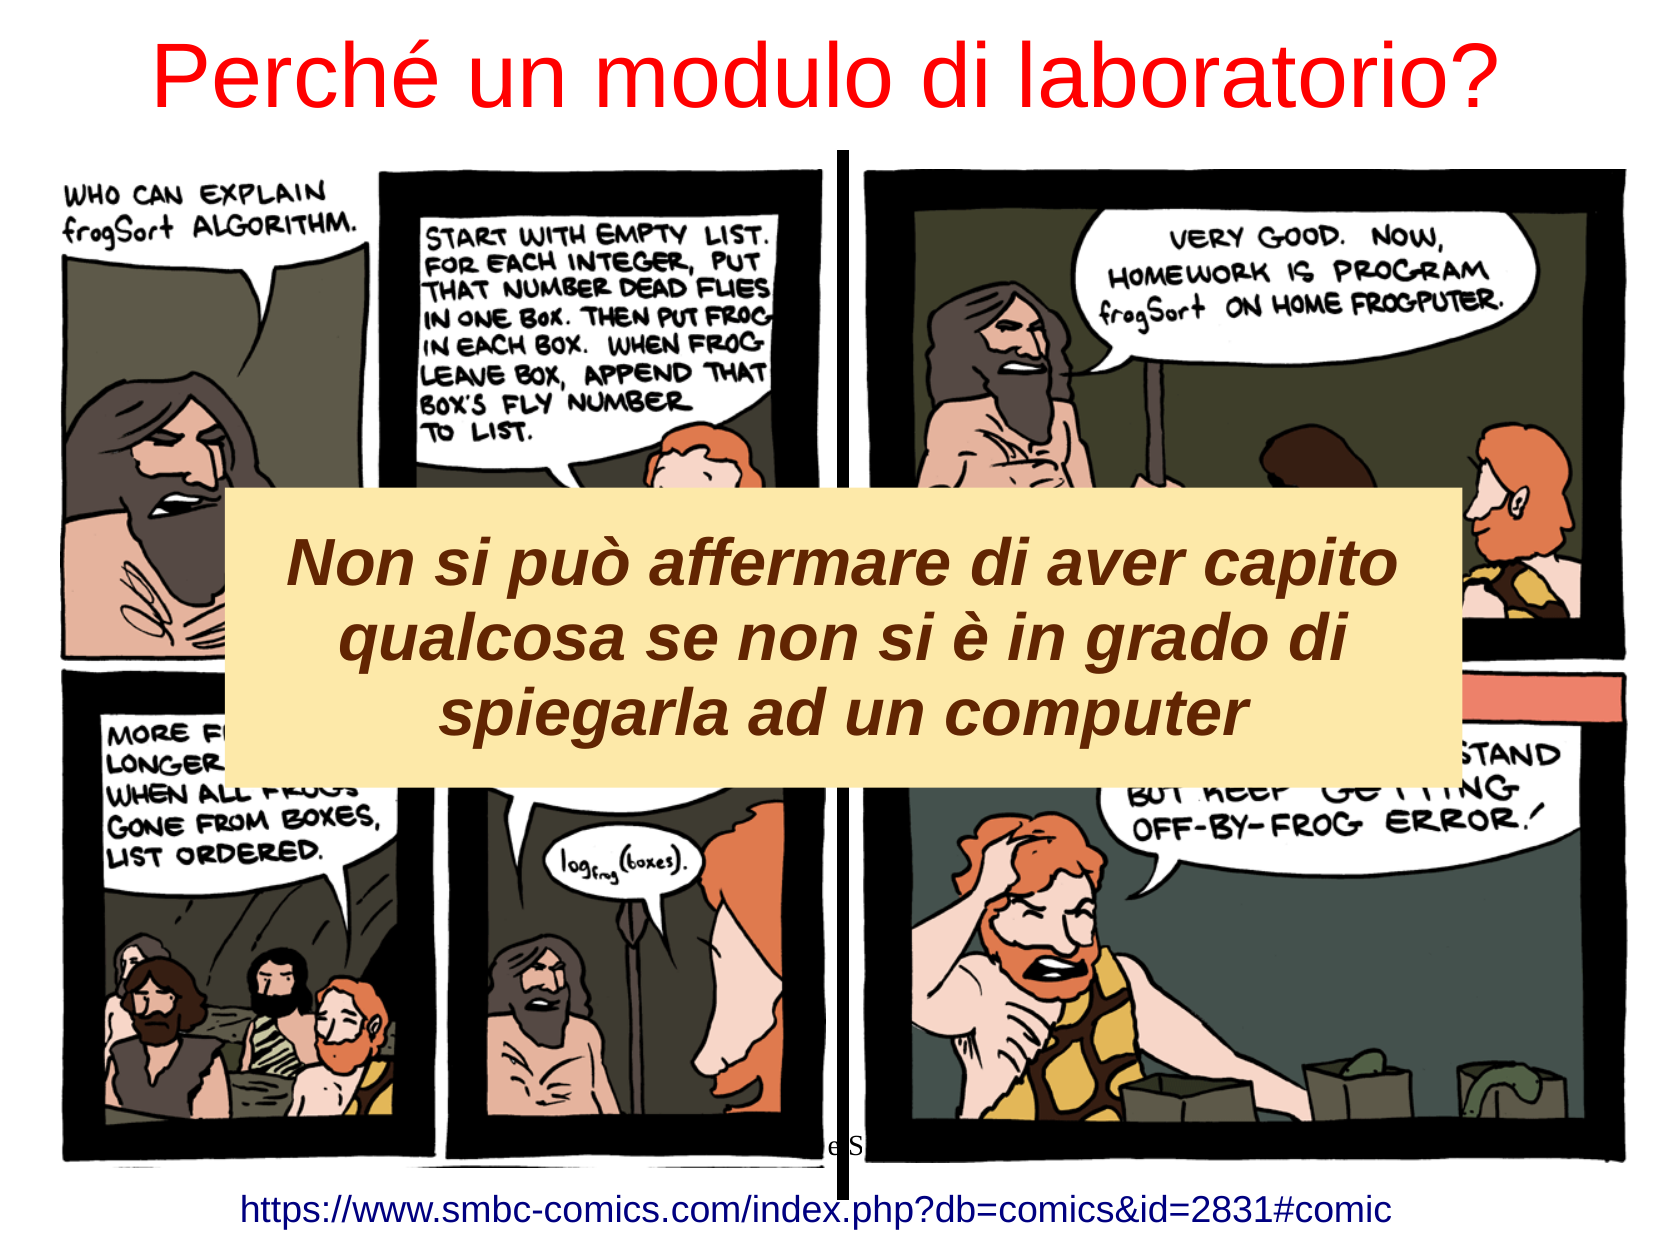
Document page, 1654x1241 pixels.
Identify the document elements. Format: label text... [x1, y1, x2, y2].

title Perché un modulo di laboratorio? [82, 0, 1571, 152]
text_box Non si può affermare di aver capito qualcosa se non si è in grado di spiegarla ad un computer [224, 487, 1463, 788]
picture [60, 169, 826, 1168]
picture [862, 169, 1628, 1163]
text_box https://www.smbc-comics.com/index.php?db=comics&id=2831#comic [225, 1180, 1408, 1238]
